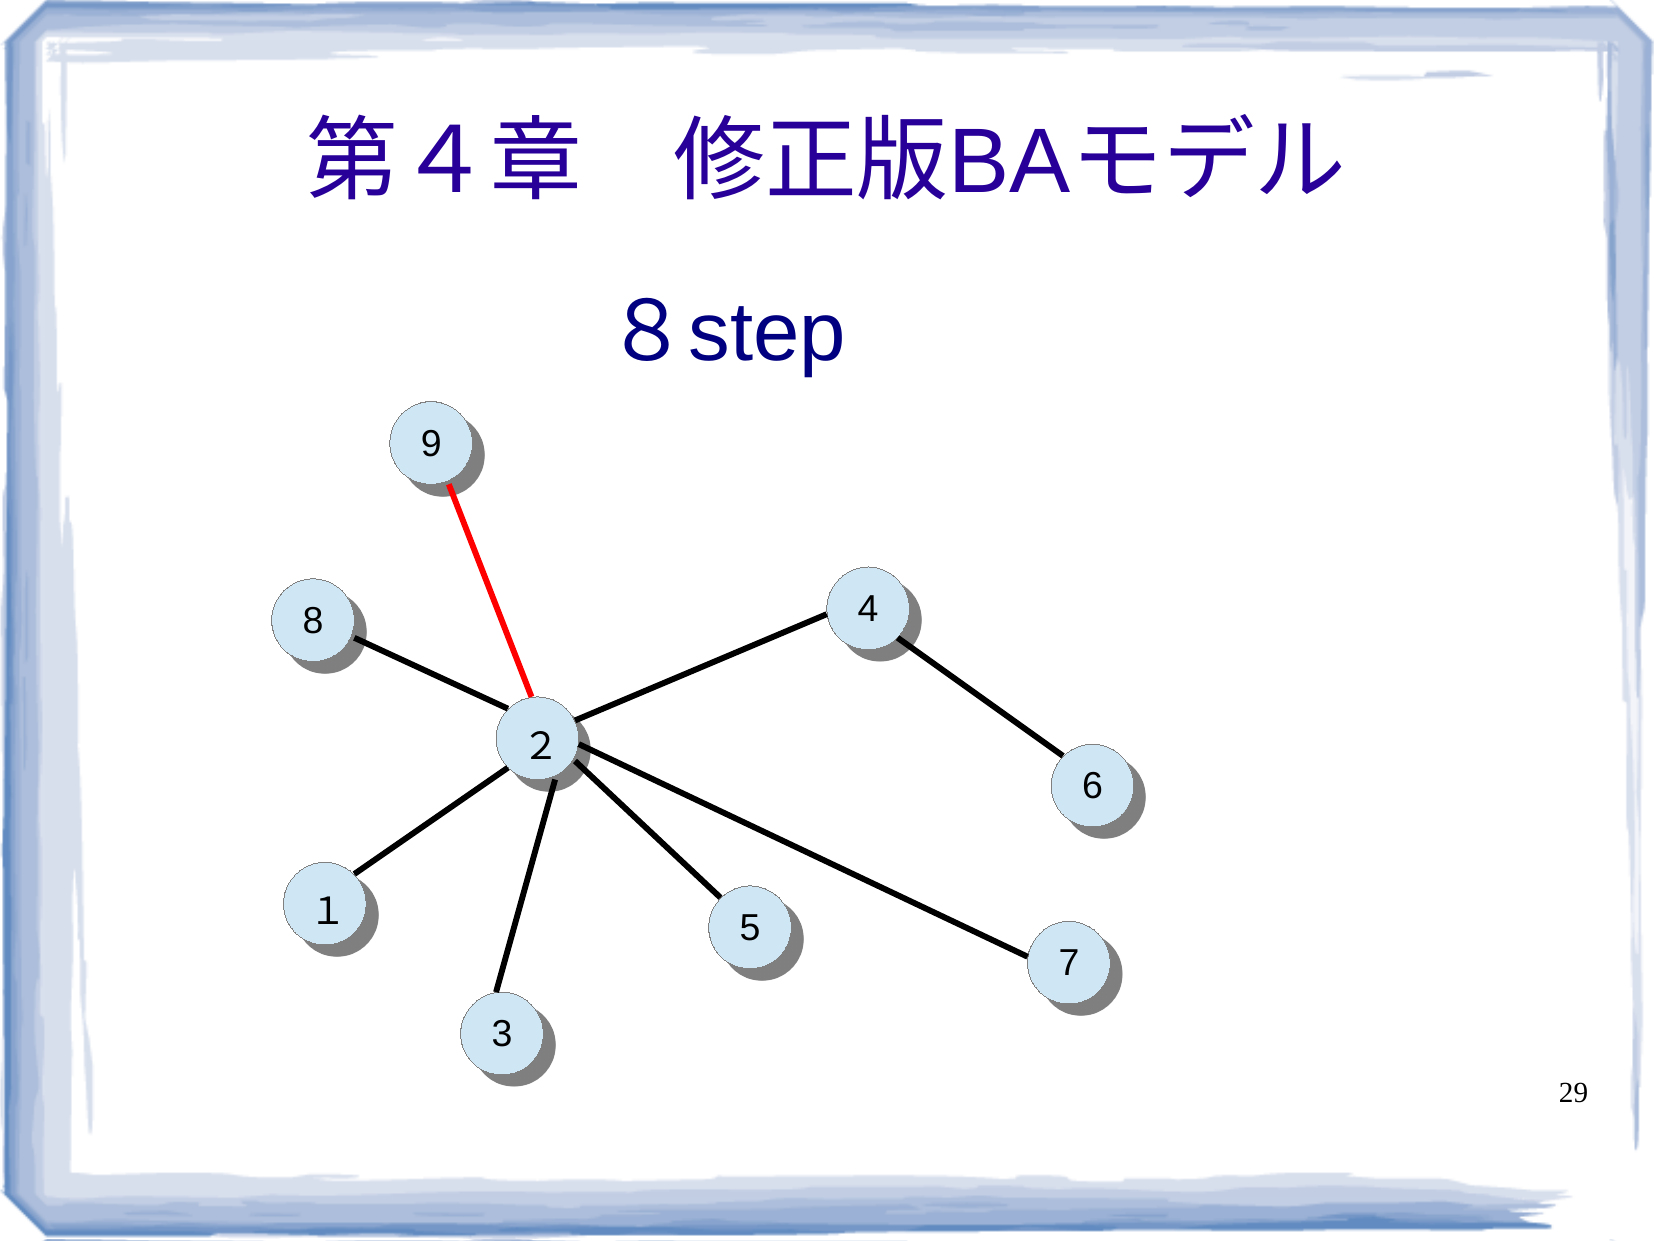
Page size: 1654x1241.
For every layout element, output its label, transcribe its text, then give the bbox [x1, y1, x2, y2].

text_box 7 [1027, 921, 1111, 1004]
text_box １ [295, 874, 363, 927]
picture [0, 0, 1654, 1241]
text_box 5 [708, 885, 792, 969]
text_box 4 [826, 566, 910, 650]
text_box [283, 862, 359, 945]
text_box 6 [1051, 744, 1134, 827]
text_box 8 [271, 578, 355, 662]
title 第４章 修正版BAモデル [82, 49, 1571, 257]
text_box [496, 712, 572, 780]
text_box ２ [507, 708, 576, 761]
text_box ８step [590, 256, 885, 365]
text_box [509, 696, 566, 708]
text_box 9 [389, 401, 473, 485]
text_box 3 [460, 992, 544, 1075]
text_box [363, 887, 367, 920]
